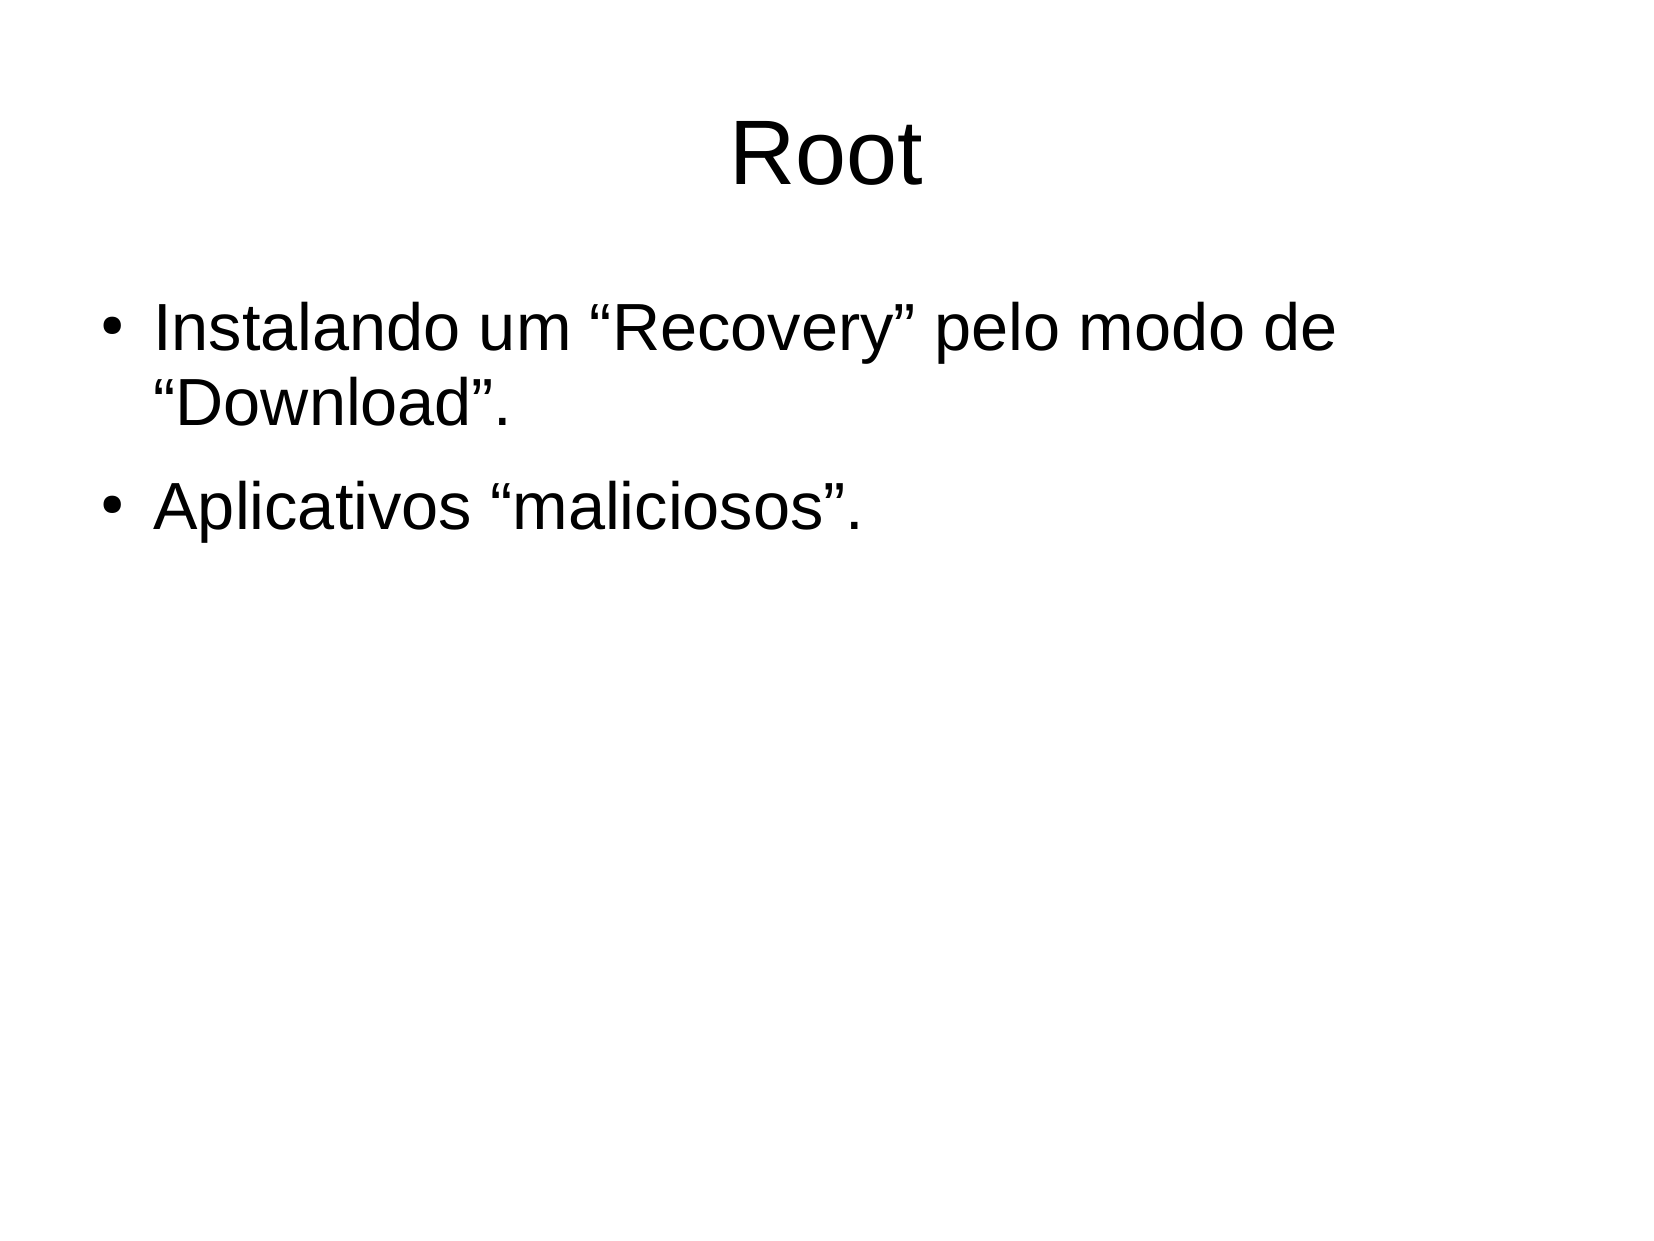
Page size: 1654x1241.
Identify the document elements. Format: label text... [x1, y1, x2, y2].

title Root [82, 49, 1571, 257]
list Instalando um “Recovery” pelo modo de “Download”. Aplicativos “maliciosos”. [82, 290, 1571, 1010]
